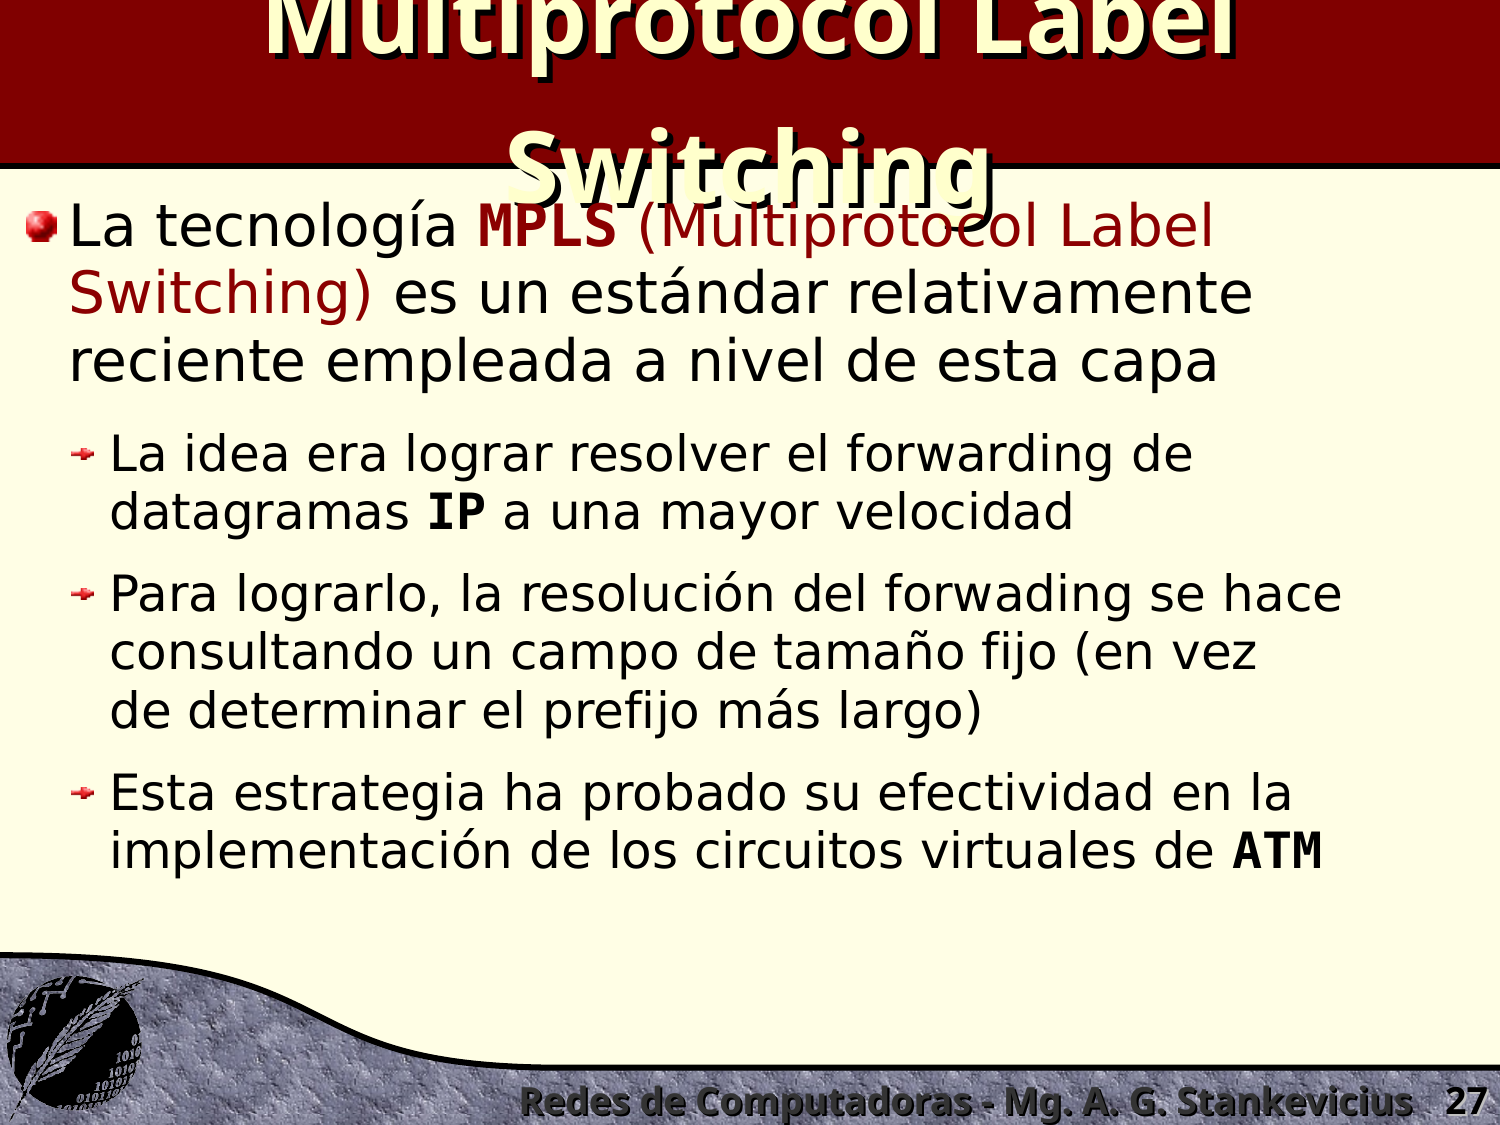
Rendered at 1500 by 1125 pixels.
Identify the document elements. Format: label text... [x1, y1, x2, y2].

picture [790, 1100, 795, 1110]
picture [1047, 1100, 1054, 1110]
picture [0, 959, 1500, 1125]
title Multiprotocol Label Switching [15, 5, 1485, 160]
list La tecnología MPLS (Multiprotocol Label Switching) es un estándar relativamente reciente empleada a nivel de esta capa La idea era lograr resolver el forwarding de datagramas IP a una mayor velocidad Para lograrlo, la resolución del forwading se hace consultando un campo de tamaño fijo (en vez de determinar el prefijo más largo) Esta estrategia ha probado su efectividad en la implementación de los circuitos virtuales de ATM [11, 192, 1486, 883]
